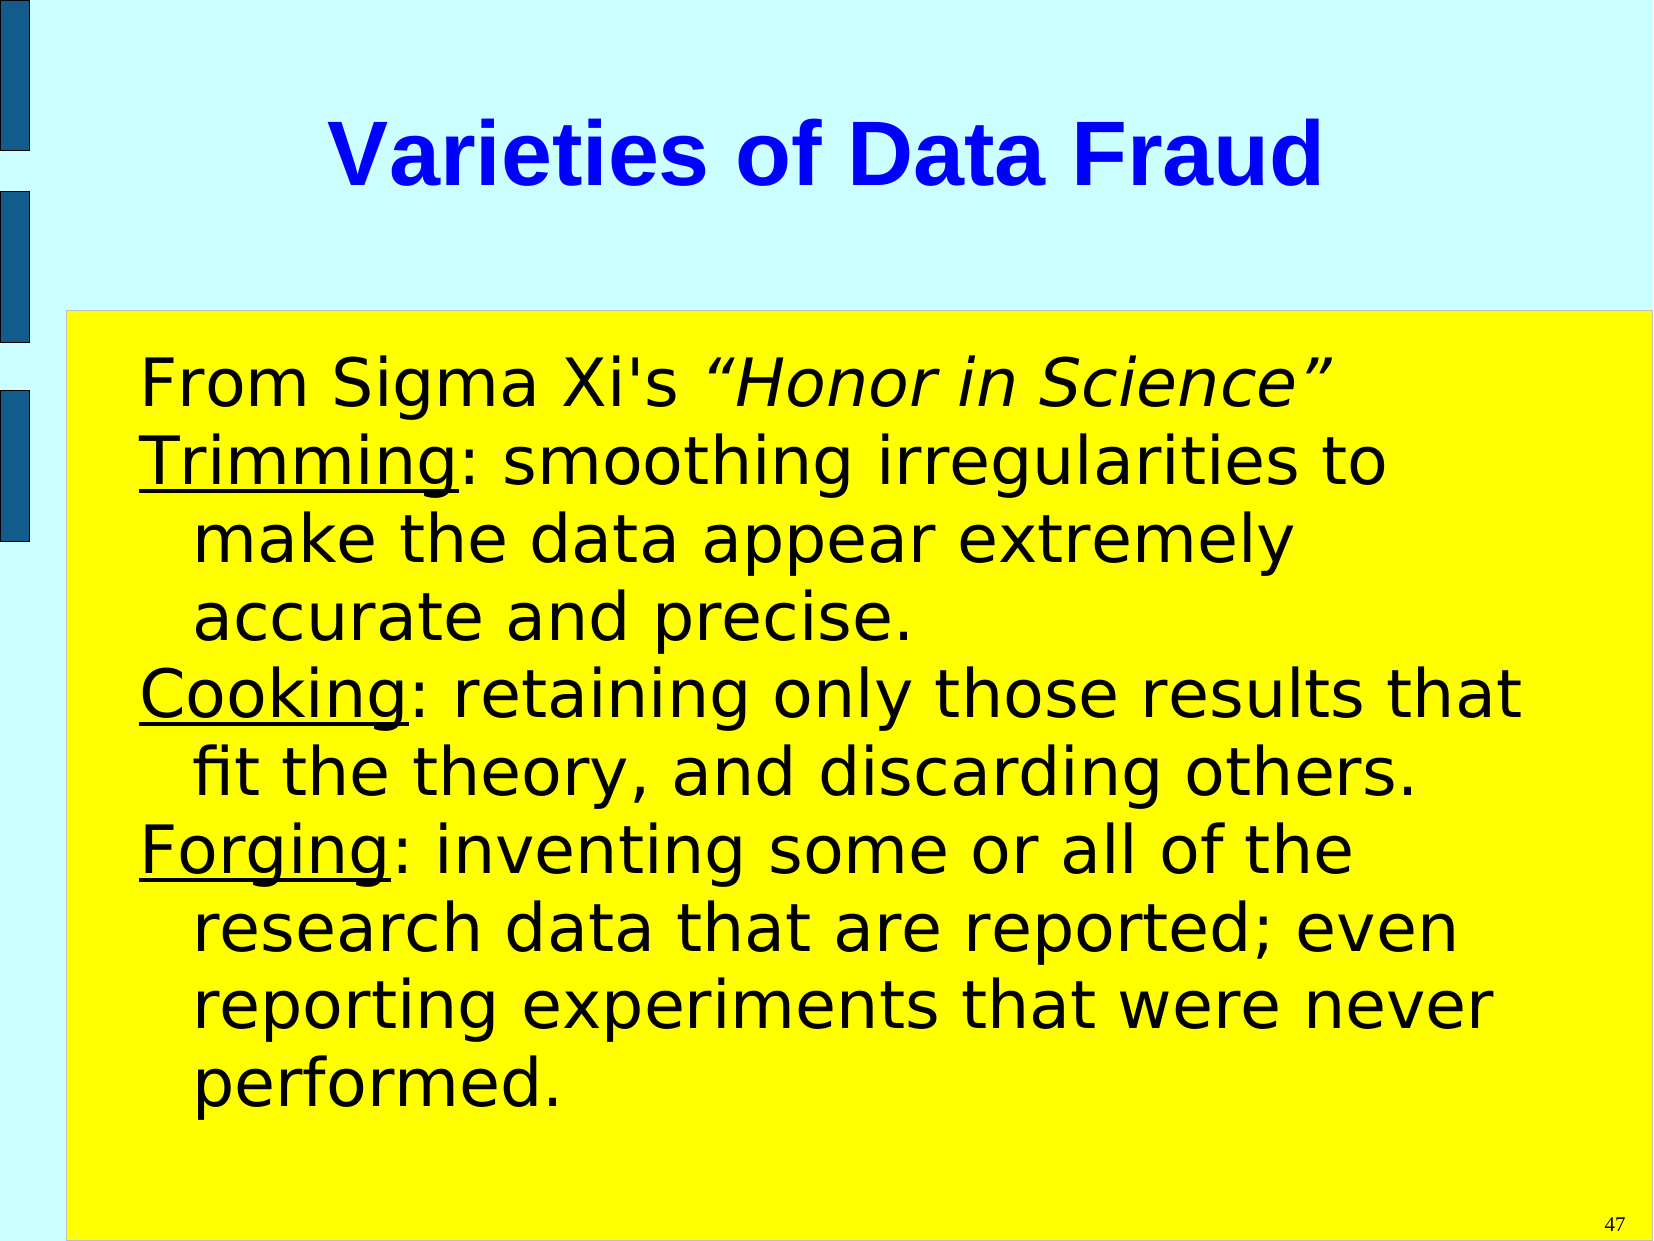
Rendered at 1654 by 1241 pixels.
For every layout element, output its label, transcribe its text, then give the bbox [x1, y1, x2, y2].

list From Sigma Xi's “Honor in Science” Trimming: smoothing irregularities to make the data appear extremely accurate and precise. Cooking: retaining only those results that fit the theory, and discarding others. Forging: inventing some or all of the research data that are reported; even reporting experiments that were never performed. [121, 344, 1534, 1201]
title Varieties of Data Fraud [121, 49, 1534, 258]
